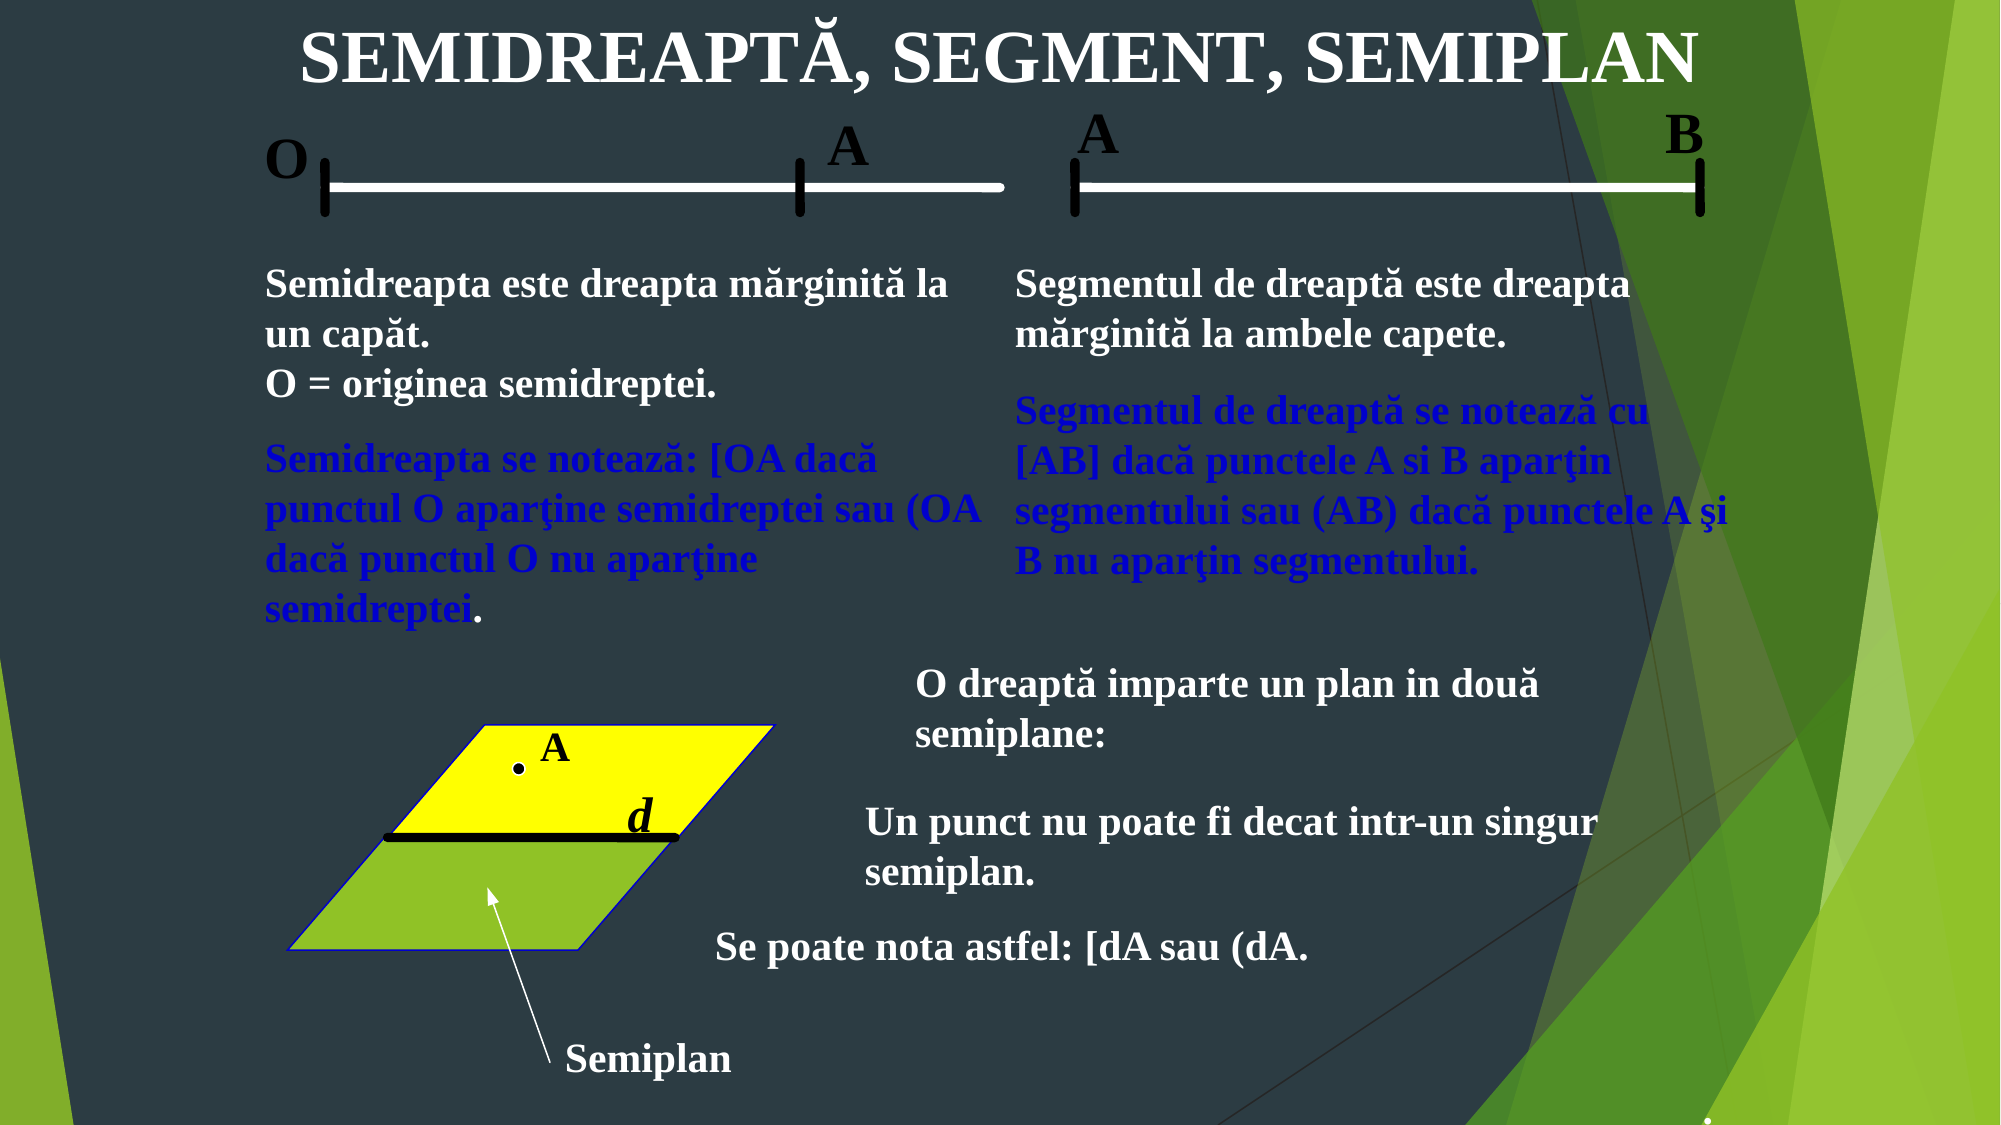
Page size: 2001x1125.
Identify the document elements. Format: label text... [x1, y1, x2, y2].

text_box [287, 839, 665, 951]
text_box A [525, 712, 625, 778]
text_box A [812, 99, 875, 186]
text_box [392, 724, 612, 832]
text_box O [249, 112, 350, 198]
text_box O dreaptă imparte un plan in două semiplane: [900, 648, 1713, 764]
text_box O = originea semidreptei. [249, 348, 1000, 414]
text_box Semidreapta se notează: [OA dacă punctul O aparţine semidreptei sau (OA dacă punctul O nu aparţine semidreptei. [249, 423, 999, 589]
text_box Se poate nota astfel: [dA sau (dA. [699, 911, 1750, 977]
text_box B [1650, 87, 1713, 173]
text_box Segmentul de dreaptă se notează cu [AB] dacă punctele A si B aparţin segmentului sau (AB) dacă punctele A şi B nu aparţin segmentului. [999, 375, 1750, 591]
text_box . [1687, 1074, 1750, 1125]
text_box Semidreapta este dreapta mărginită la un capăt. [249, 248, 999, 348]
text_box A [1062, 87, 1126, 173]
text_box d [612, 774, 676, 850]
text_box SEMIDREAPTĂ, SEGMENT, SEMIPLAN [249, 0, 1750, 106]
text_box Un punct nu poate fi decat intr-un singur semiplan. [849, 786, 1713, 902]
text_box Segmentul de dreaptă este dreapta mărginită la ambele capete. [999, 248, 1726, 364]
text_box Semiplan [549, 1023, 850, 1089]
text_box [625, 724, 776, 836]
